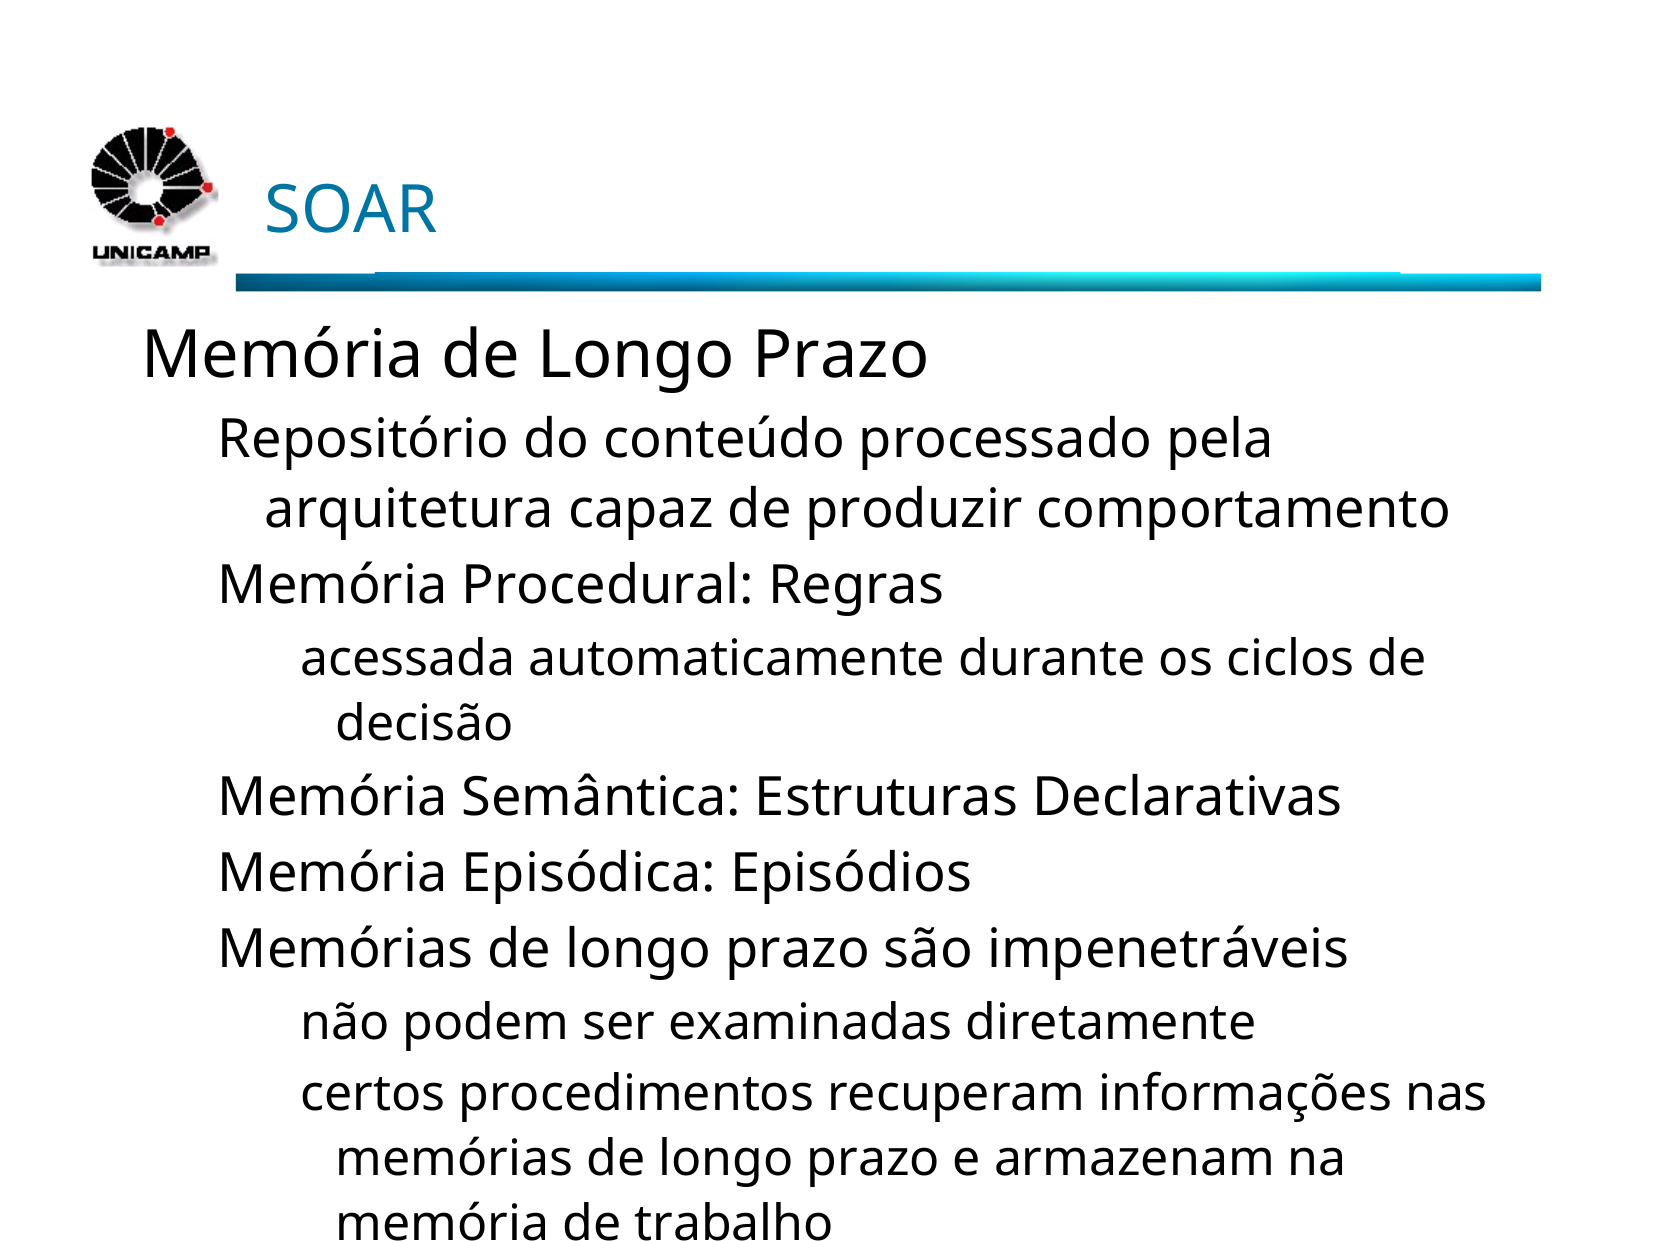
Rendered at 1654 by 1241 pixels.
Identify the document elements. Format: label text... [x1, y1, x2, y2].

title SOAR [264, 42, 1534, 250]
picture [125, 272, 1654, 295]
list Memória de Longo Prazo Repositório do conteúdo processado pela arquitetura capaz de produzir comportamento Memória Procedural: Regras acessada automaticamente durante os ciclos de decisão Memória Semântica: Estruturas Declarativas Memória Episódica: Episódios Memórias de longo prazo são impenetráveis não podem ser examinadas diretamente certos procedimentos recuperam informações nas memórias de longo prazo e armazenam na memória de trabalho [123, 309, 1536, 1182]
